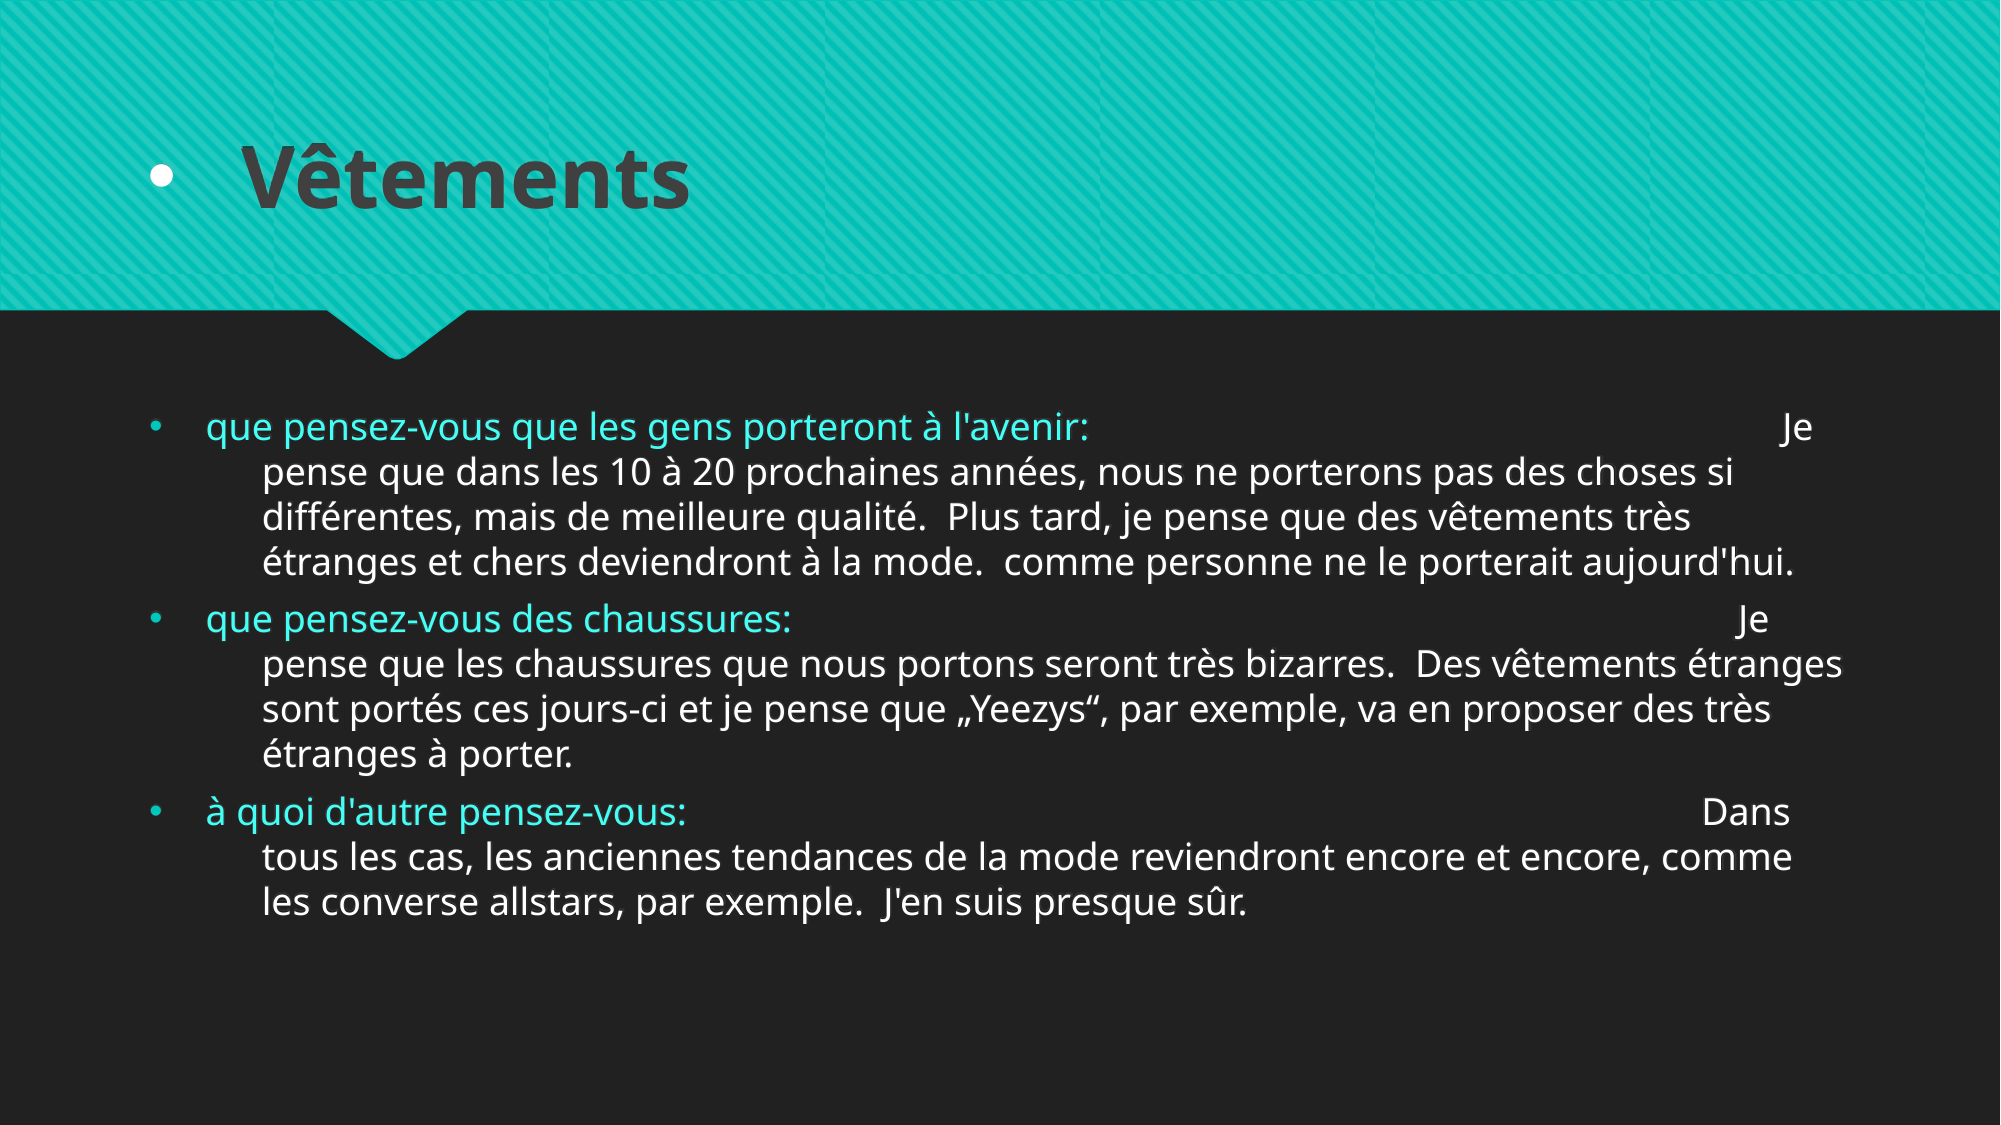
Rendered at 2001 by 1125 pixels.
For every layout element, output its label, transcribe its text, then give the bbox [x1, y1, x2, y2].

title Vêtements [132, 73, 1868, 233]
list que pensez-vous que les gens porteront à l'avenir: Je pense que dans les 10 à 20 prochaines années, nous ne porterons pas des choses si différentes, mais de meilleure qualité. Plus tard, je pense que des vêtements très étranges et chers deviendront à la mode. comme personne ne le porterait aujourd'hui. que pensez-vous des chaussures: Je pense que les chaussures que nous portons seront très bizarres. Des vêtements étranges sont portés ces jours-ci et je pense que „Yeezys“, par exemple, va en proposer des très étranges à porter. à quoi d'autre pensez-vous: Dans tous les cas, les anciennes tendances de la mode reviendront encore et encore, comme les converse allstars, par exemple. J'en suis presque sûr. [134, 364, 1866, 962]
